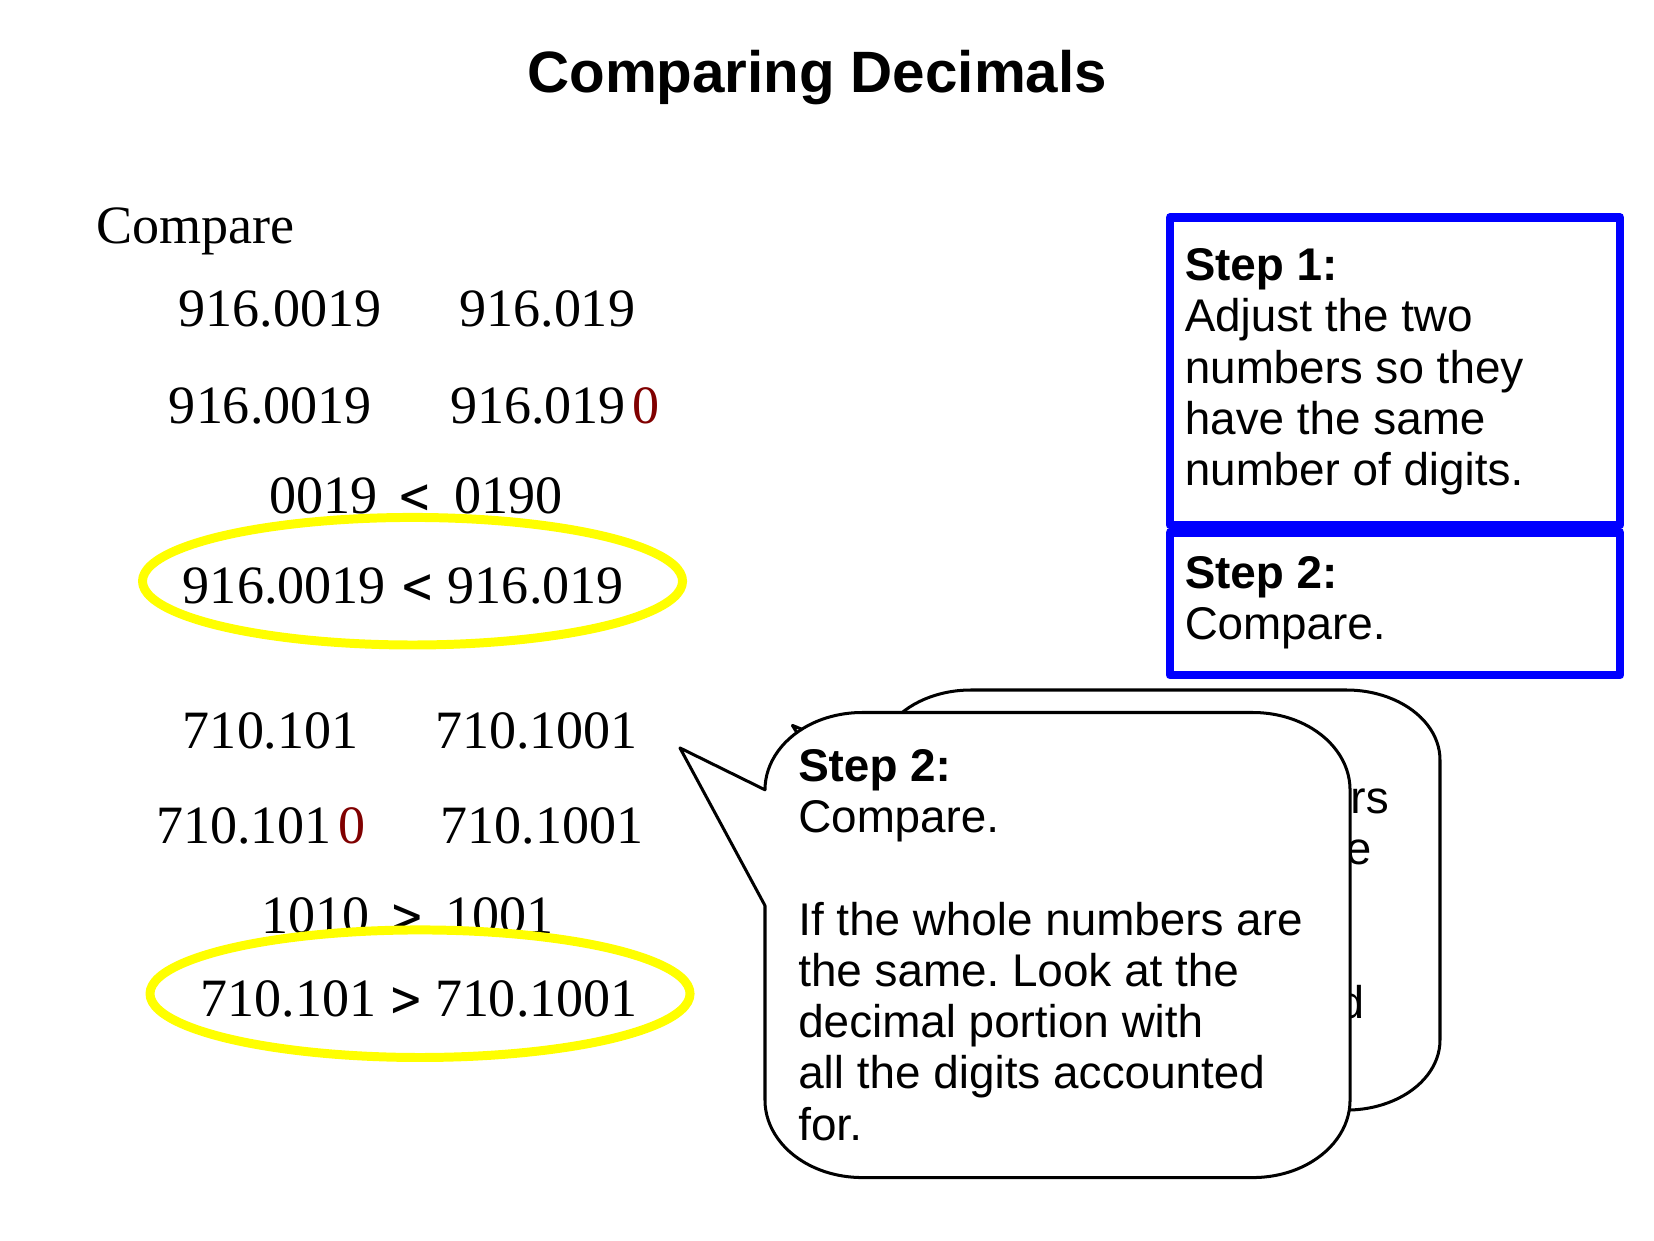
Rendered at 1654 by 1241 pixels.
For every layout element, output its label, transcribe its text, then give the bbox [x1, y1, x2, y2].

chart [176, 700, 644, 761]
text_box Step 1: Adjust the two numbers so they have the same number of digits. Step 2: Compare. [1174, 537, 1616, 671]
text_box Step 1: Adjust the two numbers so they have the same number of digits. Step 2: Compare. [1174, 231, 1616, 521]
chart [331, 522, 495, 526]
chart [255, 885, 560, 938]
chart [90, 195, 302, 255]
chart [172, 277, 643, 338]
text_box Step 1: Adjust the two numbers so they have the same number of digits. You might have to add zero(s) as needed. [902, 690, 1441, 1111]
chart [263, 465, 571, 524]
chart [194, 967, 646, 1028]
chart [150, 795, 651, 856]
text_box Step 1: Adjust the two numbers so they have the same number of digits. Step 2: Compare. [1170, 231, 1628, 1241]
chart [162, 375, 667, 436]
text_box Step 2: Compare. If the whole numbers are the same. Look at the decimal portion with all the digits accounted for. [679, 712, 1351, 1178]
chart [176, 555, 631, 615]
chart [279, 935, 560, 945]
text_box Comparing Decimals [45, 32, 1591, 181]
